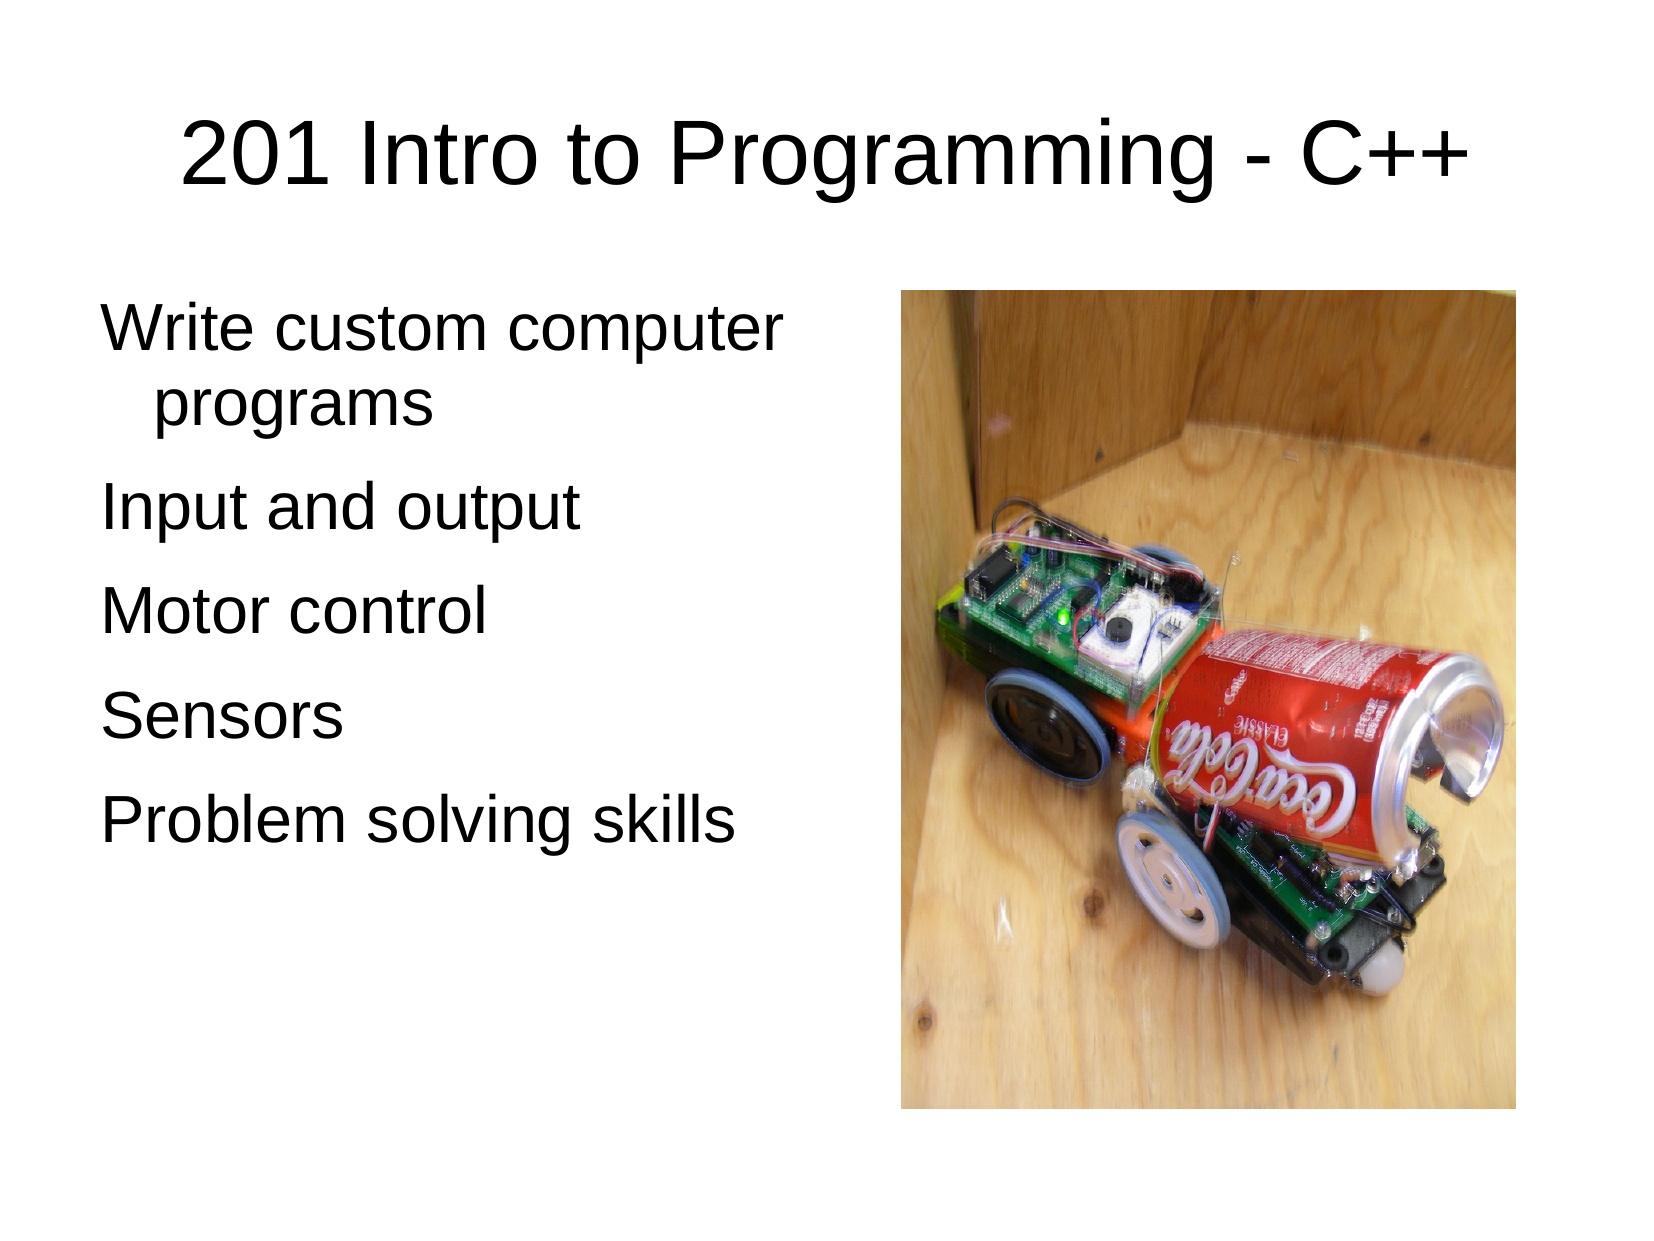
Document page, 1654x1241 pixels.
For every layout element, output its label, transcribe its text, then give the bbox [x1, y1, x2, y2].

title 201 Intro to Programming - C++ [82, 49, 1571, 257]
list Write custom computer programs Input and output Motor control Sensors Problem solving skills [82, 290, 809, 1109]
picture [901, 290, 1516, 1109]
